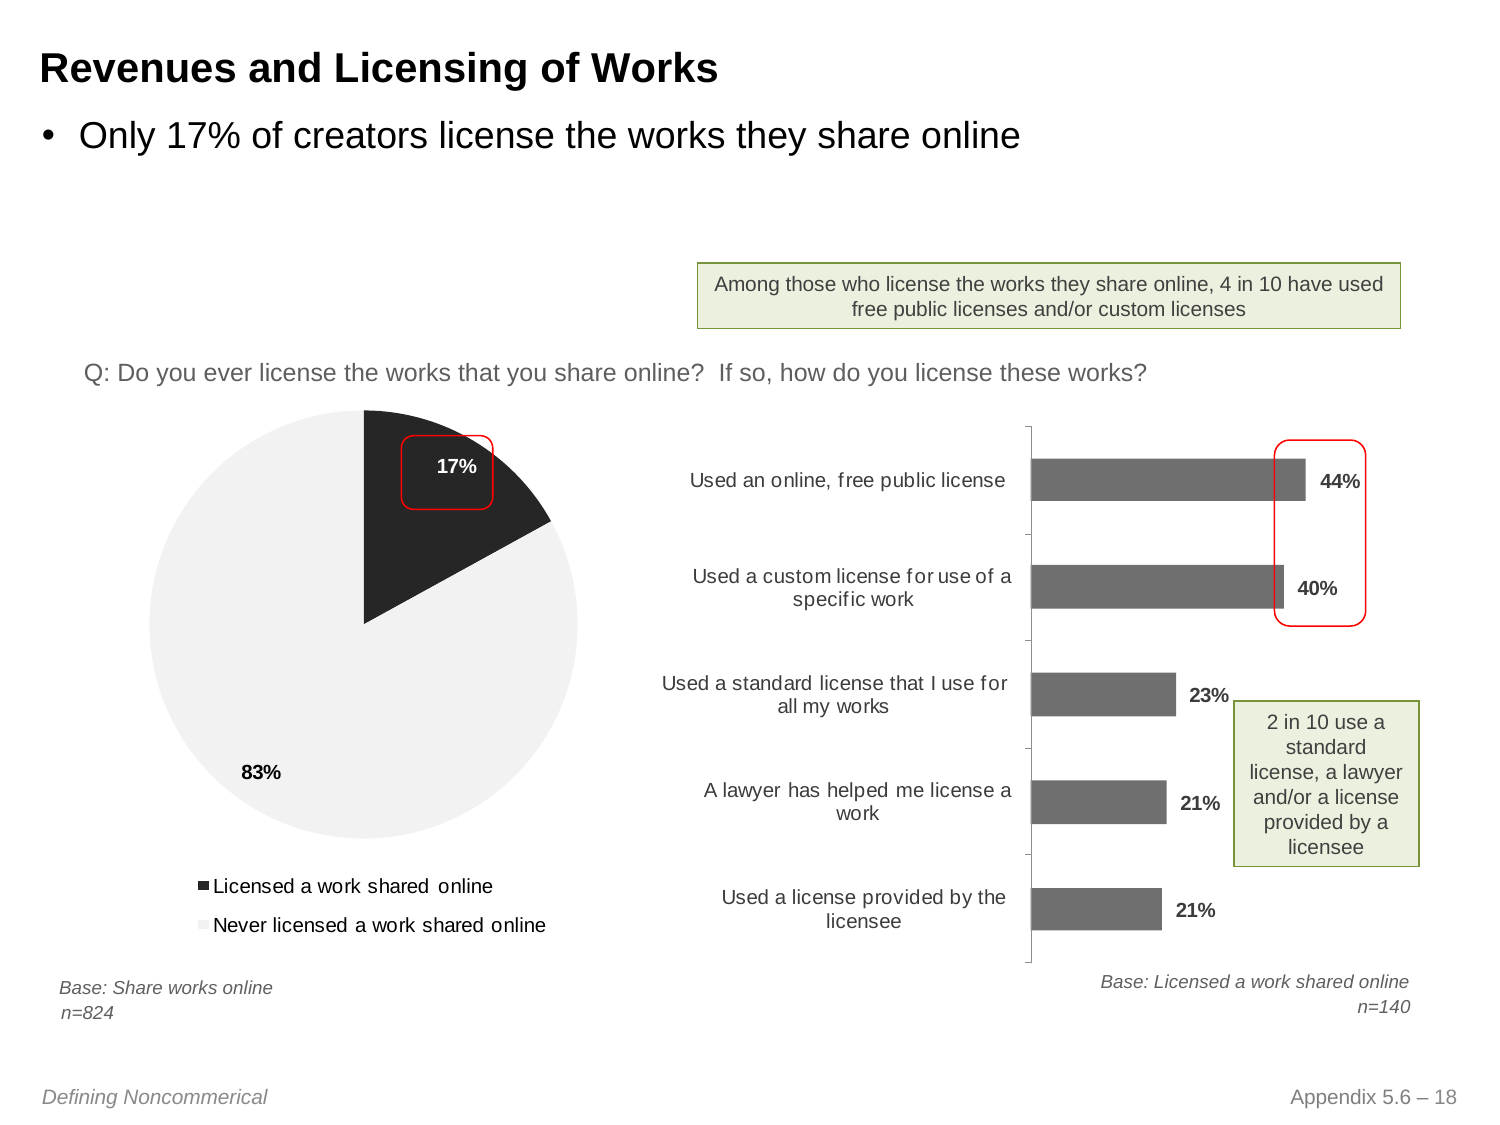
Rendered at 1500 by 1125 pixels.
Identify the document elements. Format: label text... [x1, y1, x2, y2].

text_box Appendix 5.6 – <number> [1121, 1066, 1472, 1125]
text_box Among those who license the works they share online, 4 in 10 have used free public licenses and/or custom licenses [697, 262, 1401, 329]
text_box Q: Do you ever license the works that you share online? If so, how do you license these works? [69, 321, 1192, 397]
text_box 2 in 10 use a standard license, a lawyer and/or a license provided by a licensee [1233, 700, 1419, 867]
text_box Only 17% of creators license the works they share online [27, 110, 1382, 165]
picture [51, 386, 1411, 990]
text_box n=140 [1110, 986, 1426, 1025]
text_box Base: Licensed a work shared online [965, 962, 1425, 1000]
text_box Revenues and Licensing of Works [24, 27, 1454, 110]
text_box Base: Share works online [44, 968, 503, 1007]
text_box Defining Noncommerical [27, 1066, 503, 1125]
text_box n=824 [46, 1007, 361, 1032]
